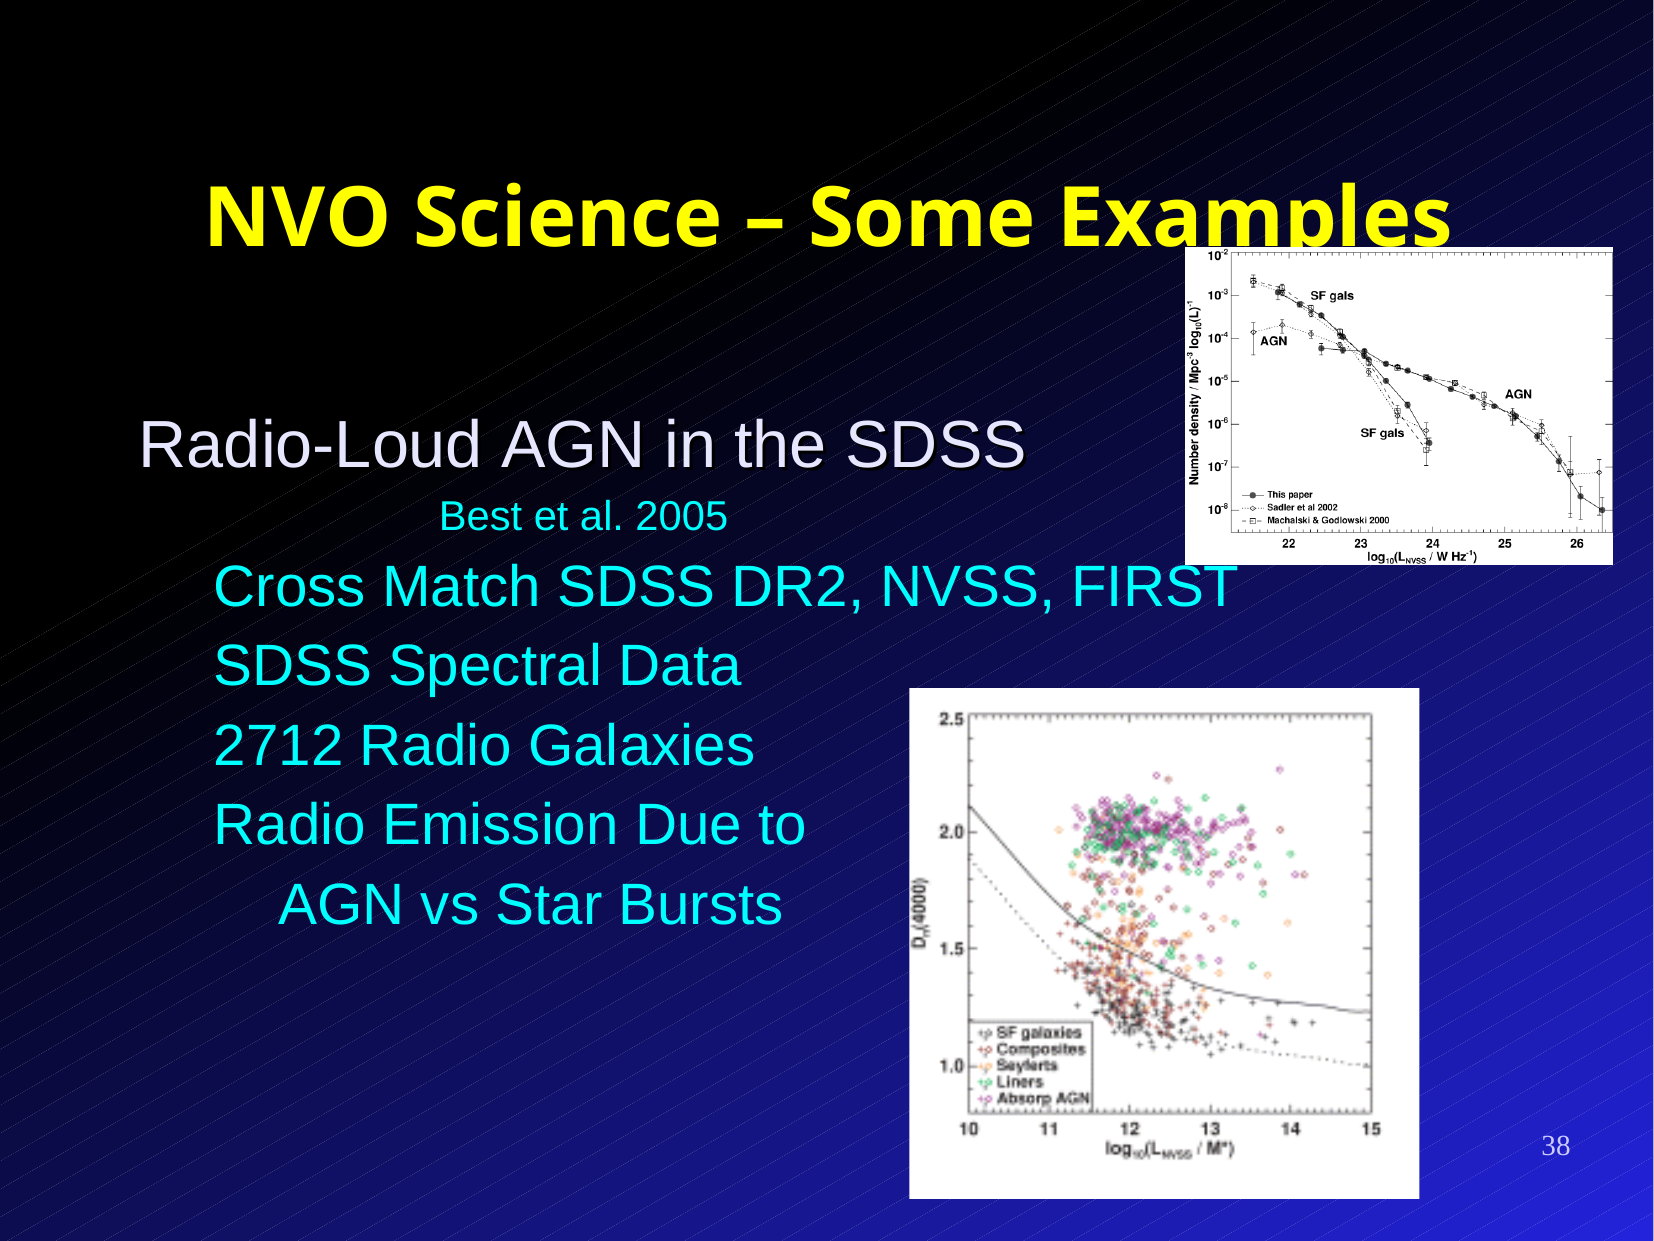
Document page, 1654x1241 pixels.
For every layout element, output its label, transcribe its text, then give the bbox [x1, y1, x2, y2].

list Radio-Loud AGN in the SDSS Best et al. 2005 Cross Match SDSS DR2, NVSS, FIRST SDSS Spectral Data 2712 Radio Galaxies Radio Emission Due to AGN vs Star Bursts [124, 399, 1530, 1144]
picture [1185, 247, 1613, 565]
picture [909, 688, 1420, 1199]
title NVO Science – Some Examples [126, 84, 1532, 344]
